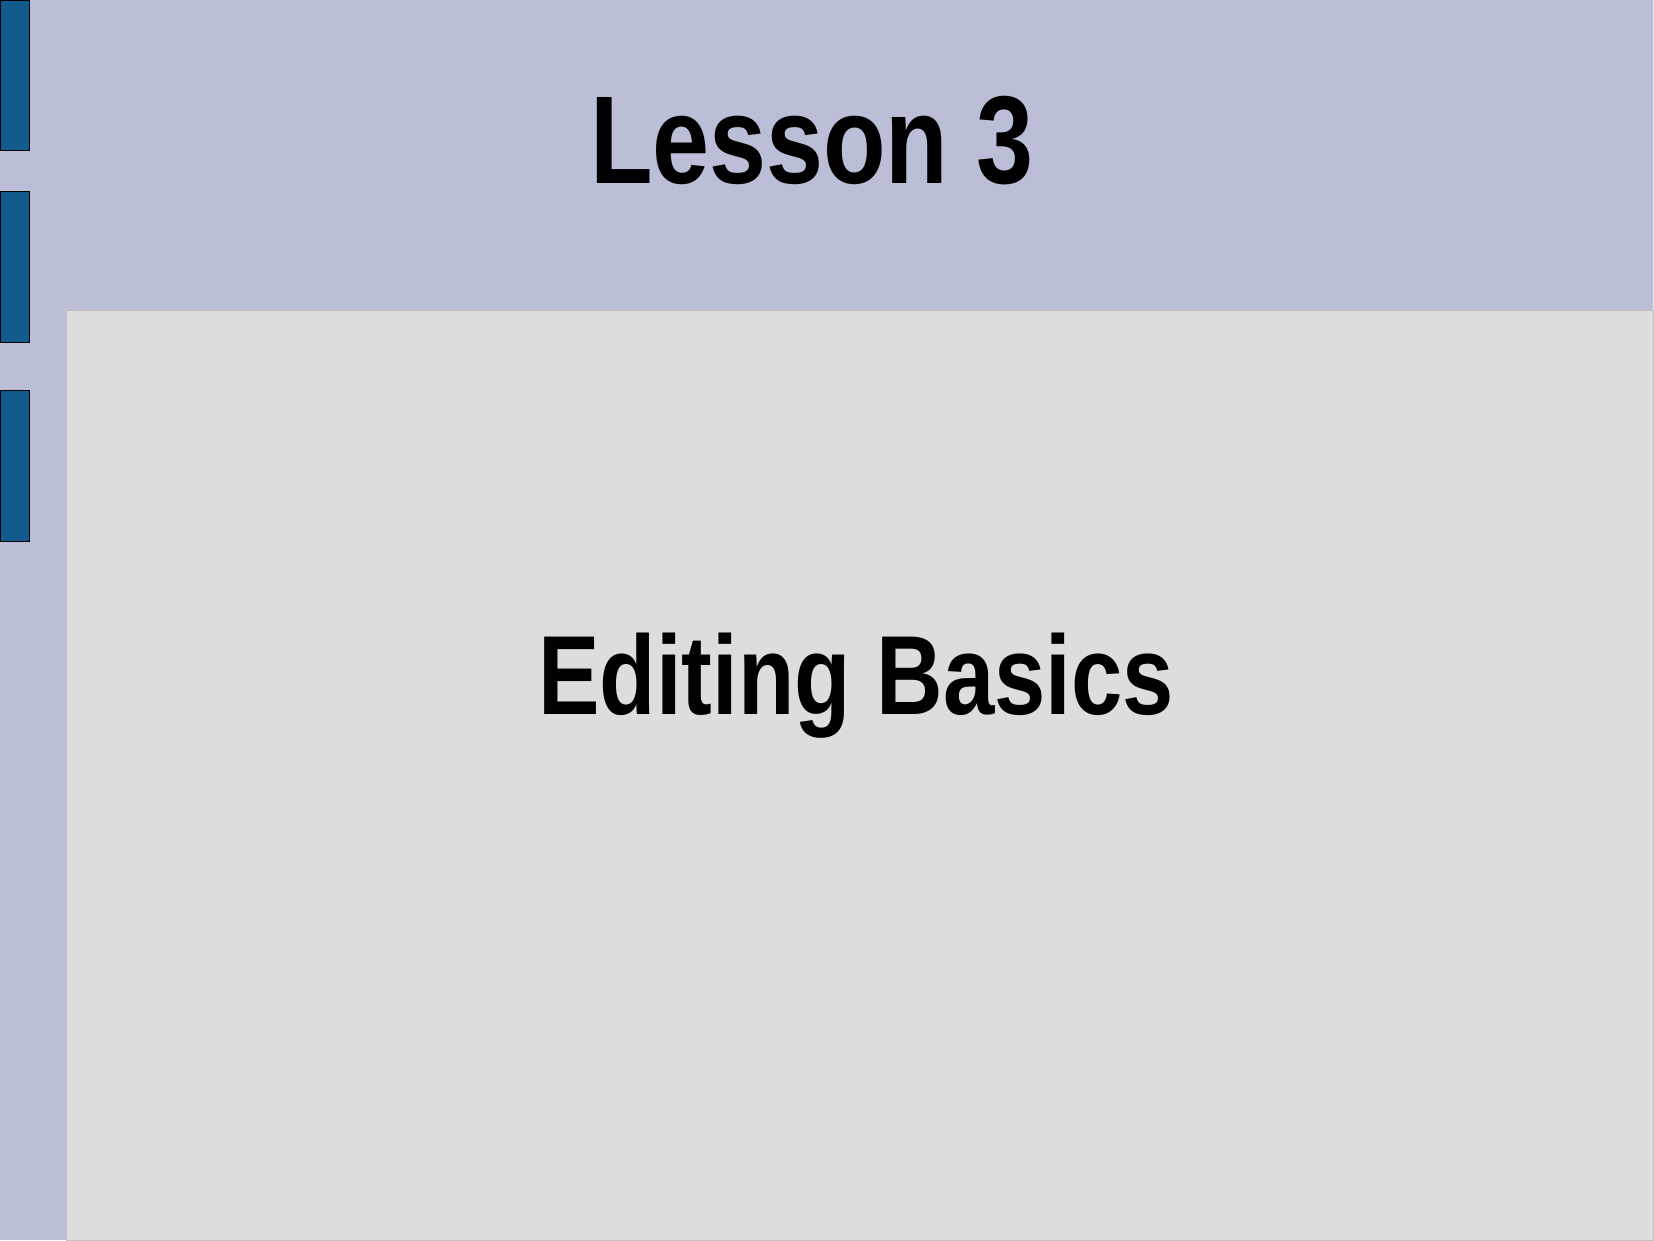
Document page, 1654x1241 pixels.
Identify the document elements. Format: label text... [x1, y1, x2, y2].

text_box Lesson 3 [383, 59, 1241, 217]
text_box Editing Basics [88, 602, 1625, 746]
